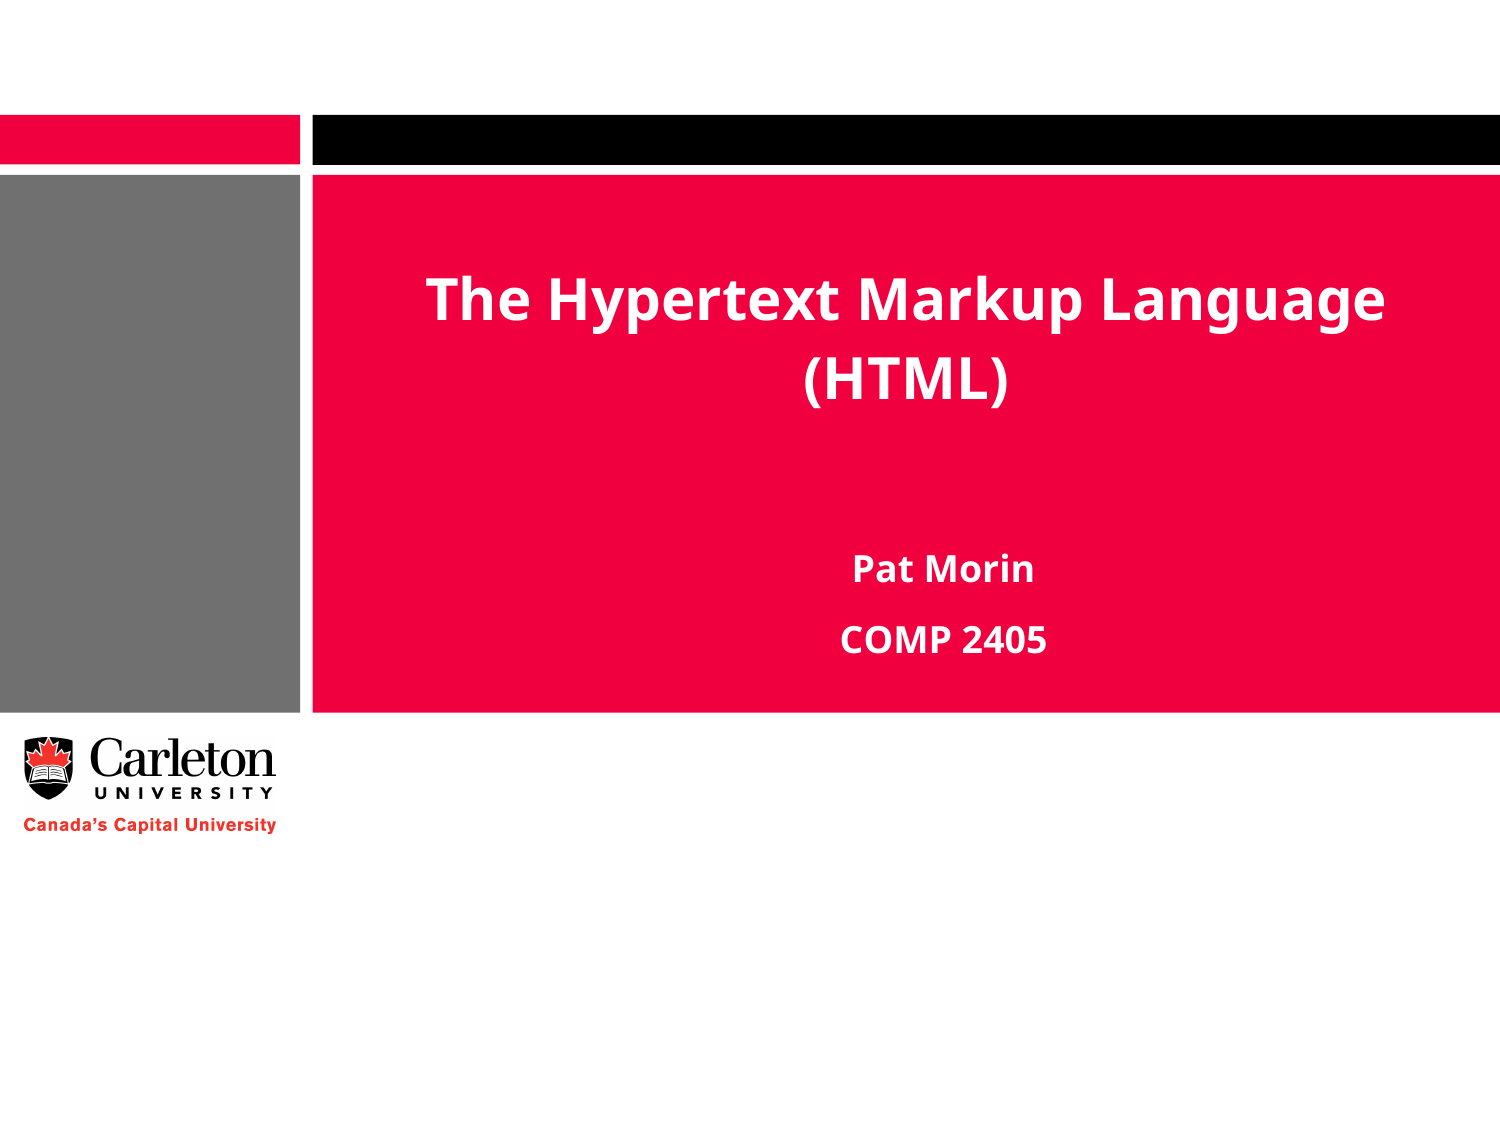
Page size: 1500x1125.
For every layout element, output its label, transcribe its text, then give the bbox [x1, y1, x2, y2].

title The Hypertext Markup Language (HTML) [312, 174, 1500, 501]
subtitle Pat Morin COMP 2405 [312, 524, 1500, 716]
picture [24, 737, 276, 834]
